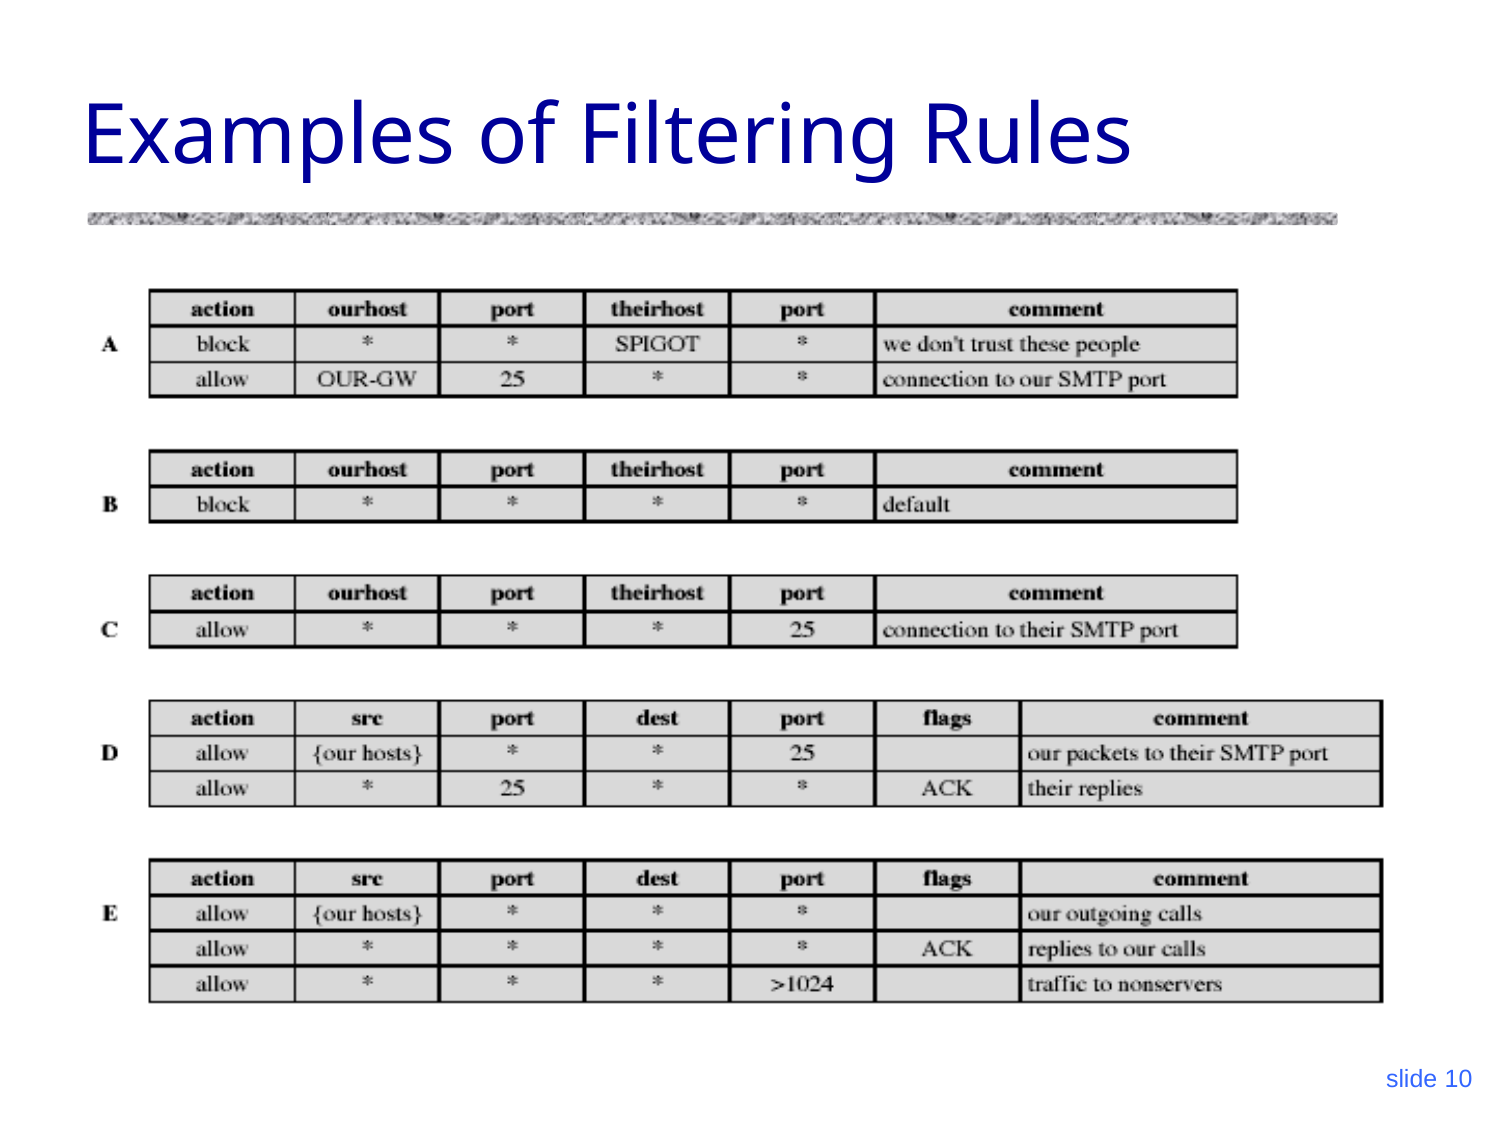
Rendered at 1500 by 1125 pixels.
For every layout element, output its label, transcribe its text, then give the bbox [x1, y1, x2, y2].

text_box slide <number> [1174, 1025, 1488, 1101]
picture [87, 249, 1413, 1026]
text_box Examples of Filtering Rules [66, 37, 1342, 188]
picture [87, 212, 1338, 226]
